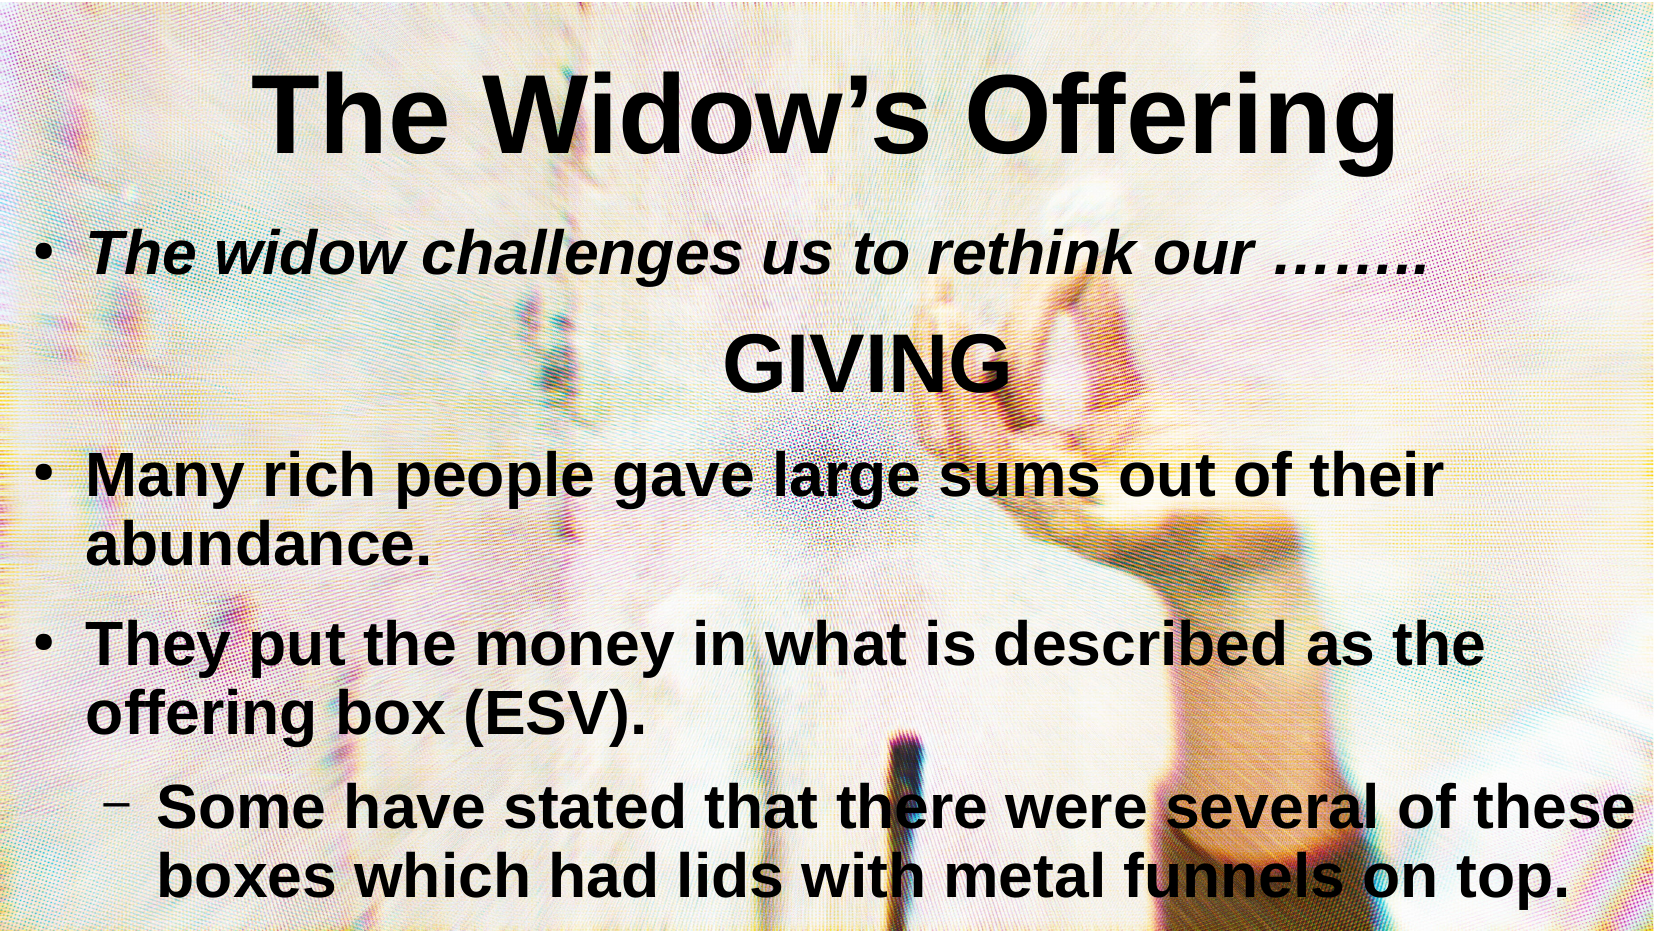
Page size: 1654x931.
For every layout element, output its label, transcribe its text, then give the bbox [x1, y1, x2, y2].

title The Widow’s Offering [82, 37, 1571, 193]
list The widow challenges us to rethink our …….. GIVING Many rich people gave large sums out of their abundance. They put the money in what is described as the offering box (ESV). Some have stated that there were several of these boxes which had lids with metal funnels on top. [15, 217, 1651, 931]
picture [0, 2, 1654, 931]
